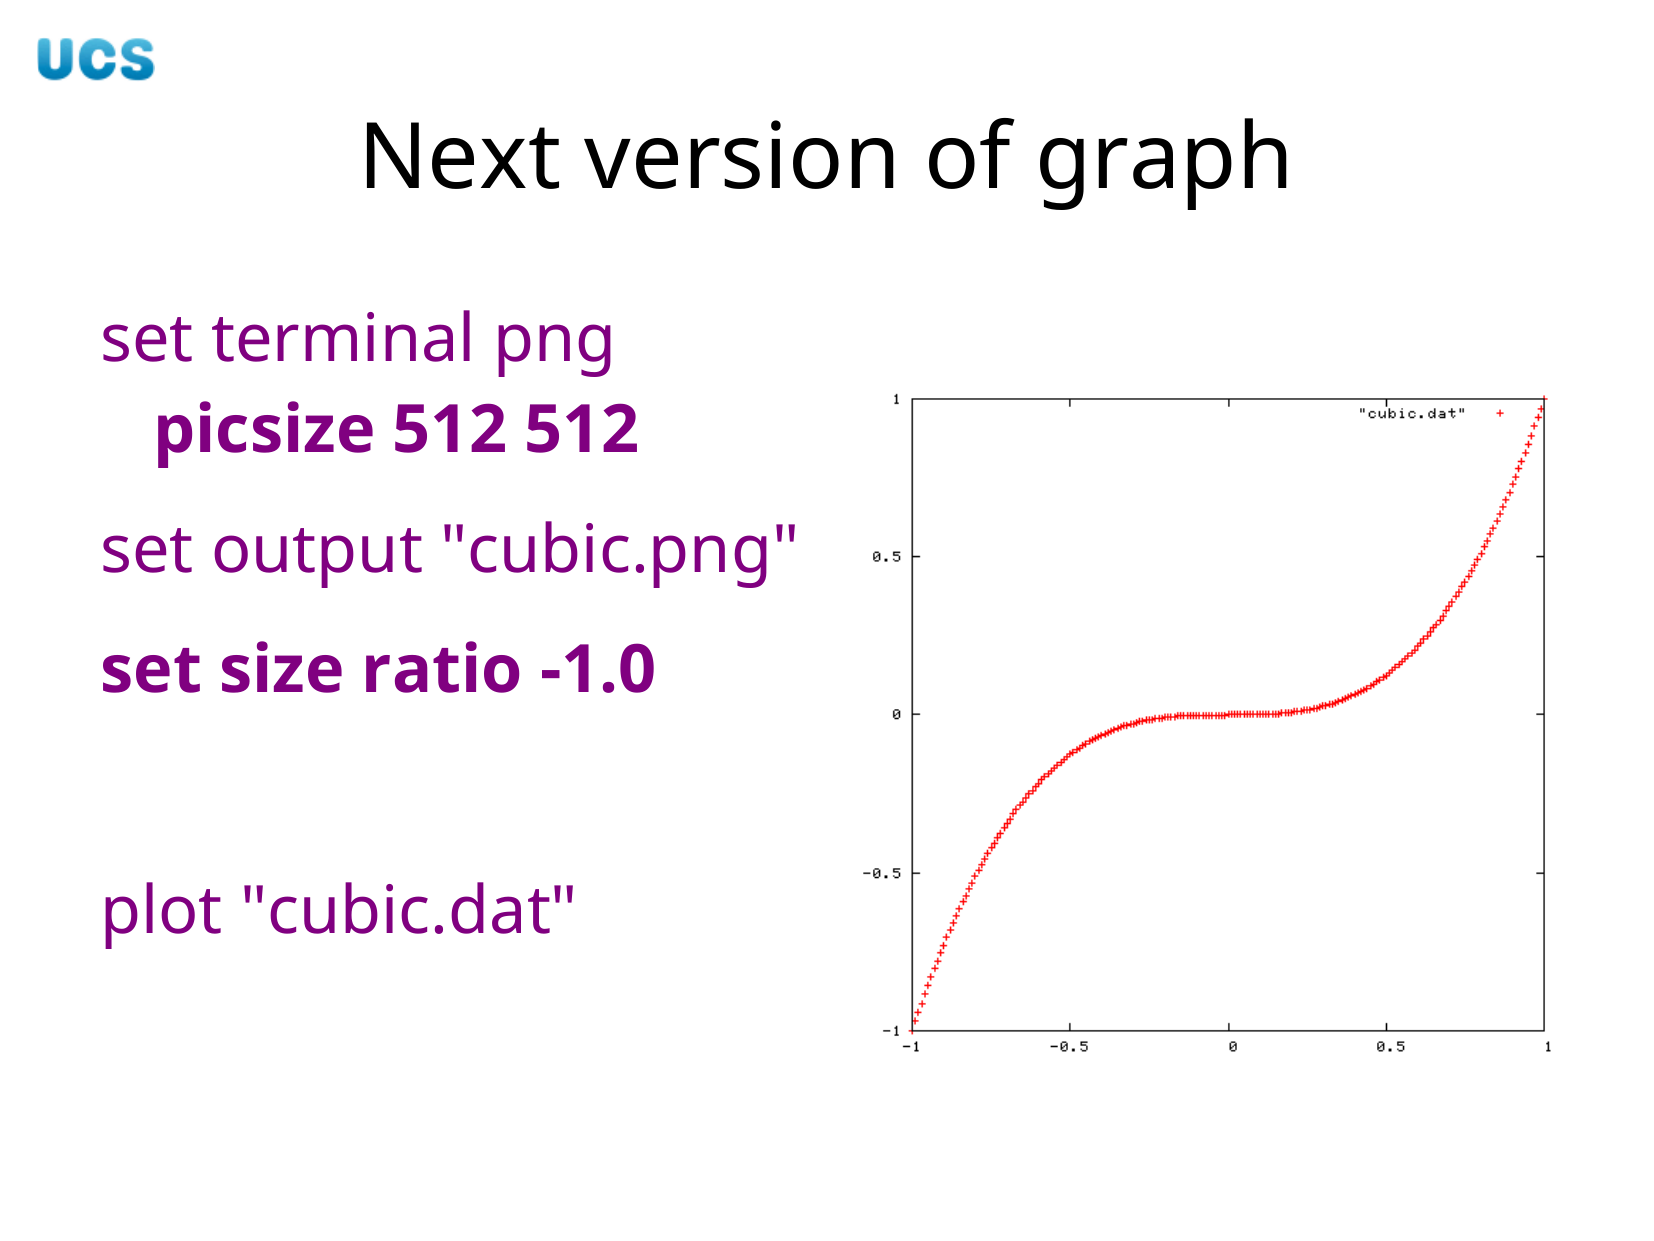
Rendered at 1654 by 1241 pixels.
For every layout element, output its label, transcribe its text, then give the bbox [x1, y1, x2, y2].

picture [37, 37, 155, 82]
list set terminal png picsize 512 512 set output "cubic.png" set size ratio -1.0 plot "cubic.dat" [82, 290, 809, 1109]
title Next version of graph [82, 49, 1571, 257]
picture [845, 336, 1572, 1063]
